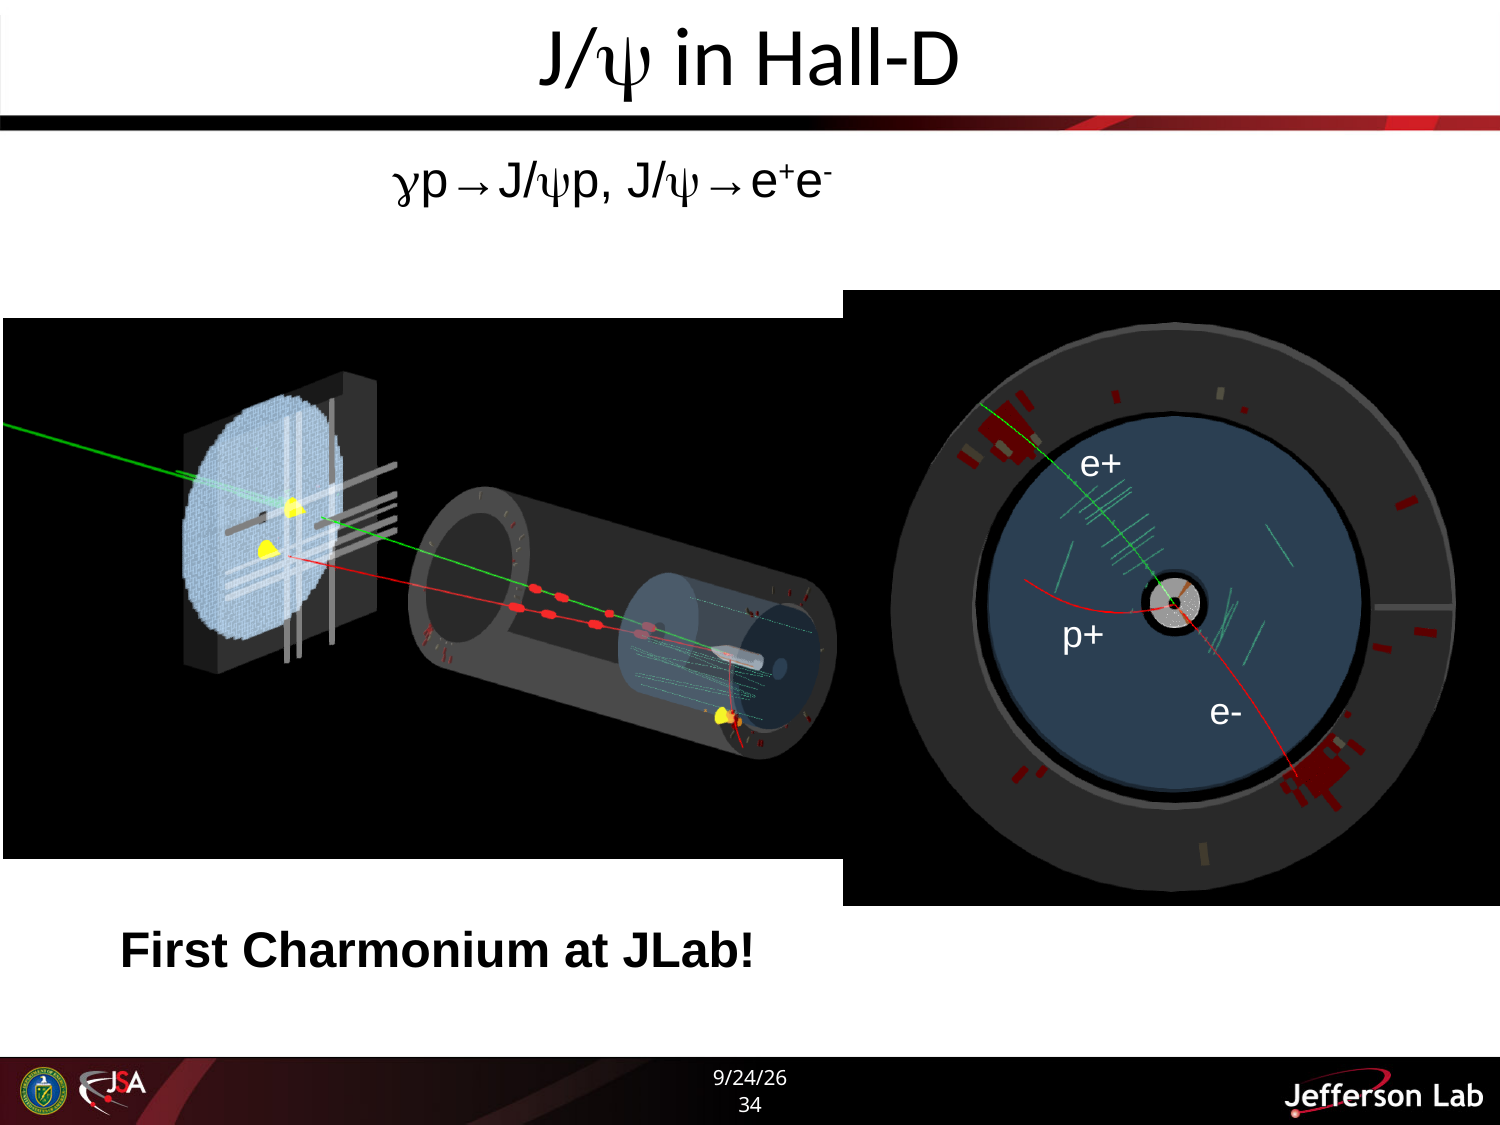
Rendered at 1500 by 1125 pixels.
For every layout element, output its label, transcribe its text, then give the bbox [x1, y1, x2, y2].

picture [0, 0, 1500, 1125]
text_box p+ [1047, 606, 1228, 664]
text_box e- [1194, 683, 1375, 740]
text_box First Charmonium at JLab! [105, 915, 811, 986]
text_box 4/11/19 [575, 1048, 925, 1109]
text_box e+ [1065, 435, 1246, 492]
title J/y in Hall-D [75, 16, 1425, 114]
text_box gp→J/yp, J/y→e+e- [377, 145, 963, 216]
